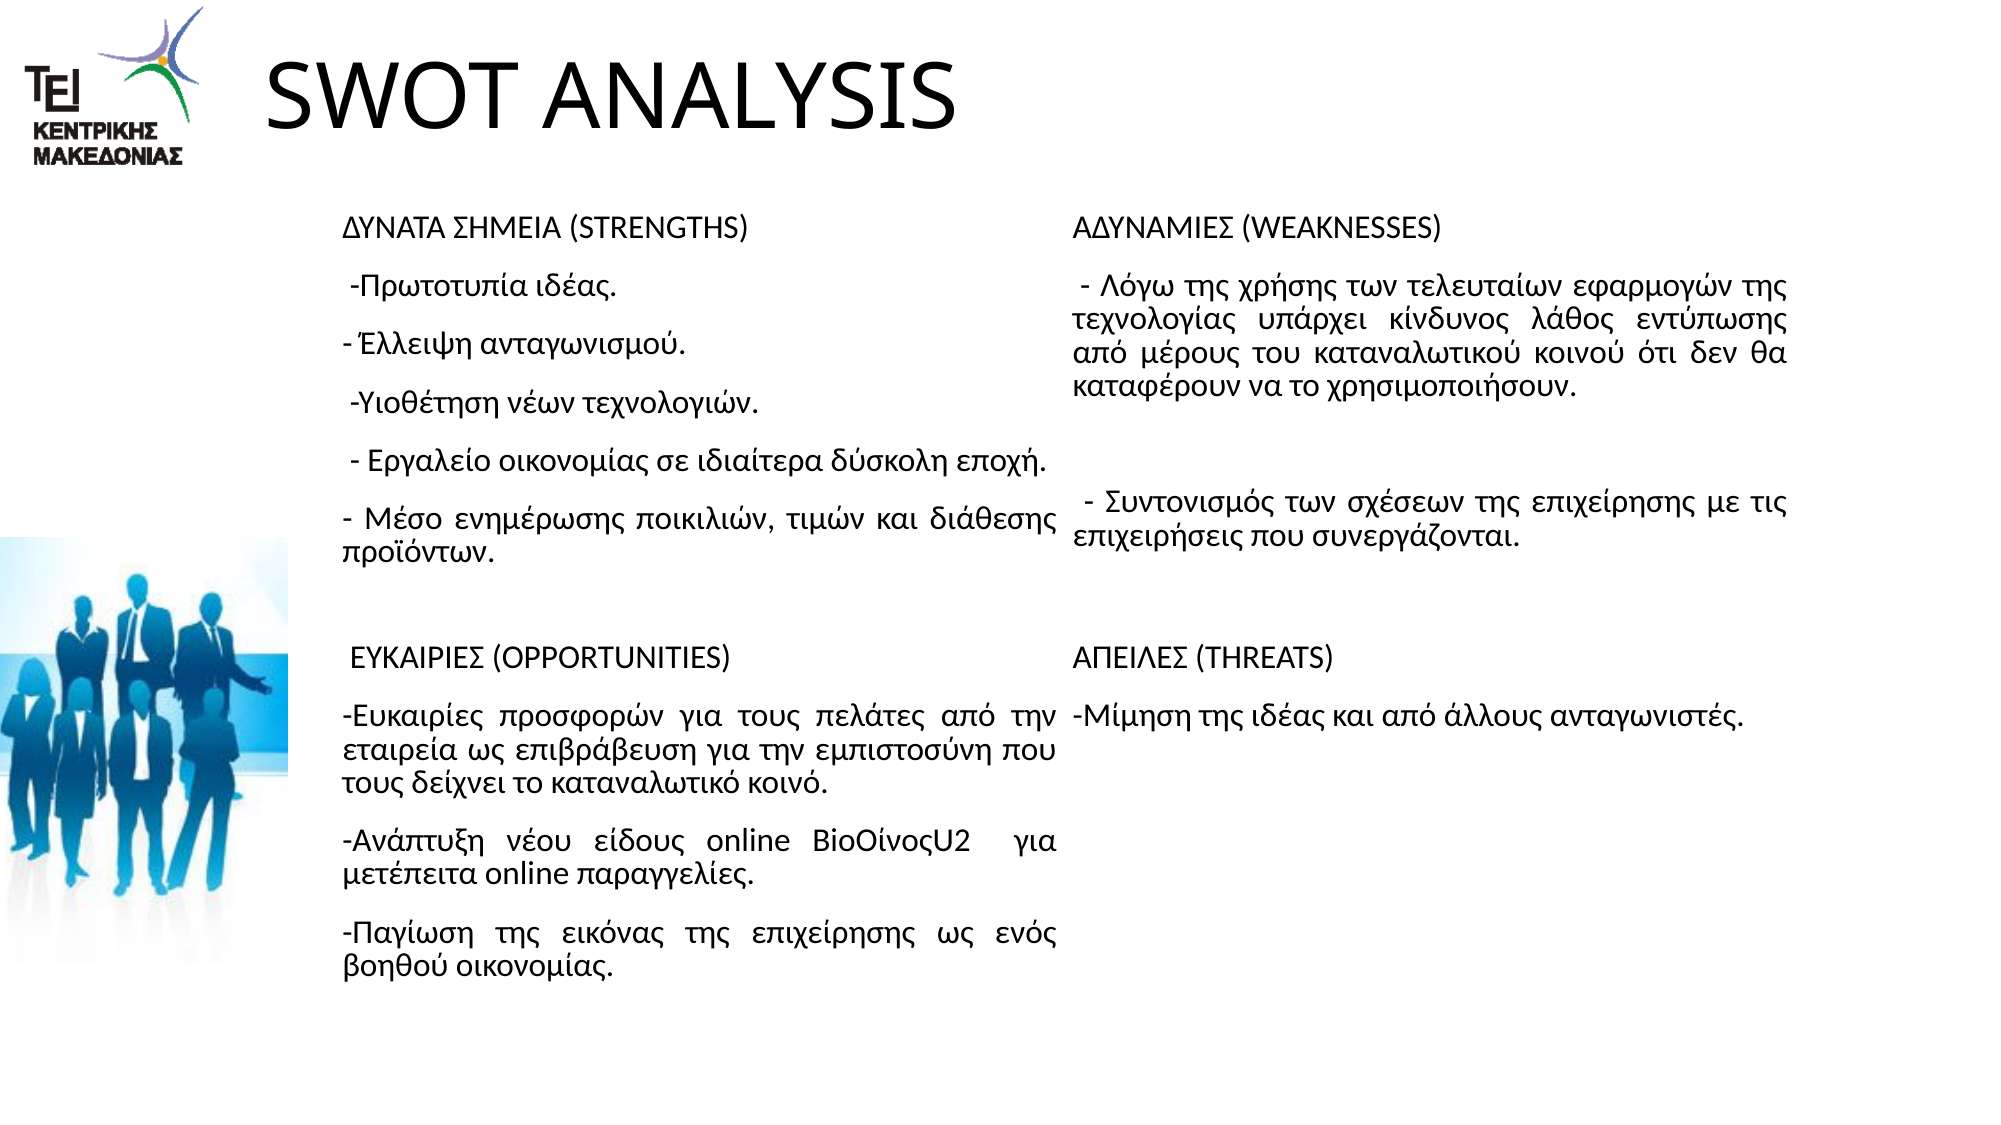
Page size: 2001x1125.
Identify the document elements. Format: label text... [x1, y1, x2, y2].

table_cell ΕΥΚΑΙΡΙΕΣ (OPPORTUNITIES) -Ευκαιρίες προσφορών για τους πελάτες από την εταιρεία ως επιβράβευση για την εμπιστοσύνη που τους δείχνει το καταναλωτικό κοινό. -Ανάπτυξη νέου είδους online BioΟίνοςU2 για μετέπειτα online παραγγελίες. -Παγίωση της εικόνας της επιχείρησης ως ενός βοηθού οικονομίας. [335, 644, 1065, 1054]
table_cell ΑΠΕΙΛΕΣ (THREATS) -Μίμηση της ιδέας και από άλλους ανταγωνιστές. [1065, 644, 1796, 1054]
table_header ΔΥΝΑΤΑ ΣΗΜΕΙΑ (STRENGTHS) -Πρωτοτυπία ιδέας. - Έλλειψη ανταγωνισμού. -Υιοθέτηση νέων τεχνολογιών. - Εργαλείο οικονομίας σε ιδιαίτερα δύσκολη εποχή. - Μέσο ενημέρωσης ποικιλιών, τιμών και διάθεσης προϊόντων. [335, 214, 1065, 644]
picture [0, 0, 135, 169]
title SWOT ANALYSIS [249, 41, 1863, 192]
table_header ΑΔΥΝΑΜΙΕΣ (WEAKNESSES) - Λόγω της χρήσης των τελευταίων εφαρμογών της τεχνολογίας υπάρχει κίνδυνος λάθος εντύπωσης από μέρους του καταναλωτικού κοινού ότι δεν θα καταφέρουν να το χρησιμοποιήσουν. - Συντονισμός των σχέσεων της επιχείρησης με τις επιχειρήσεις που συνεργάζονται. [1065, 214, 1796, 644]
picture [0, 537, 288, 963]
